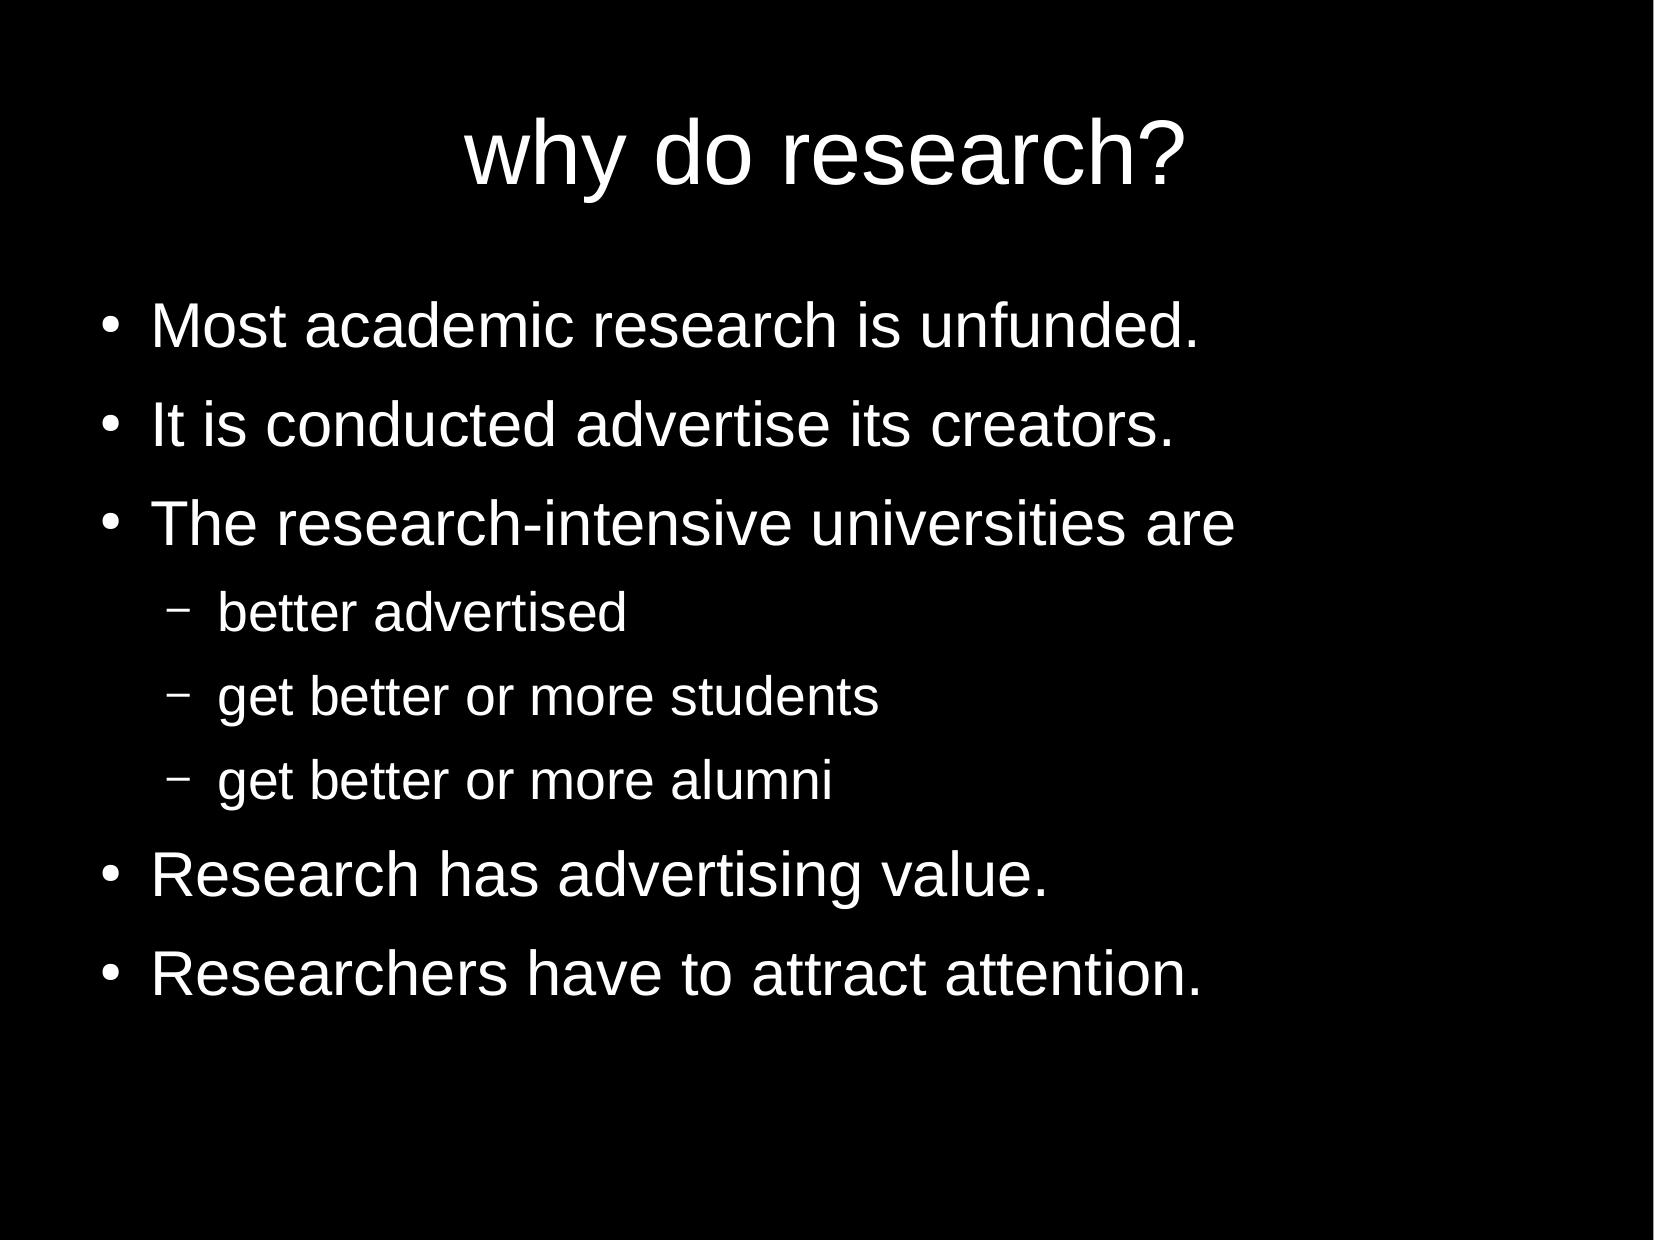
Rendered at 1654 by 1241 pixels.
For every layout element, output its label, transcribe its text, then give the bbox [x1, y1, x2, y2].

title why do research? [82, 49, 1571, 257]
list Most academic research is unfunded. It is conducted advertise its creators. The research-intensive universities are better advertised get better or more students get better or more alumni Research has advertising value. Researchers have to attract attention. [82, 290, 1571, 1010]
